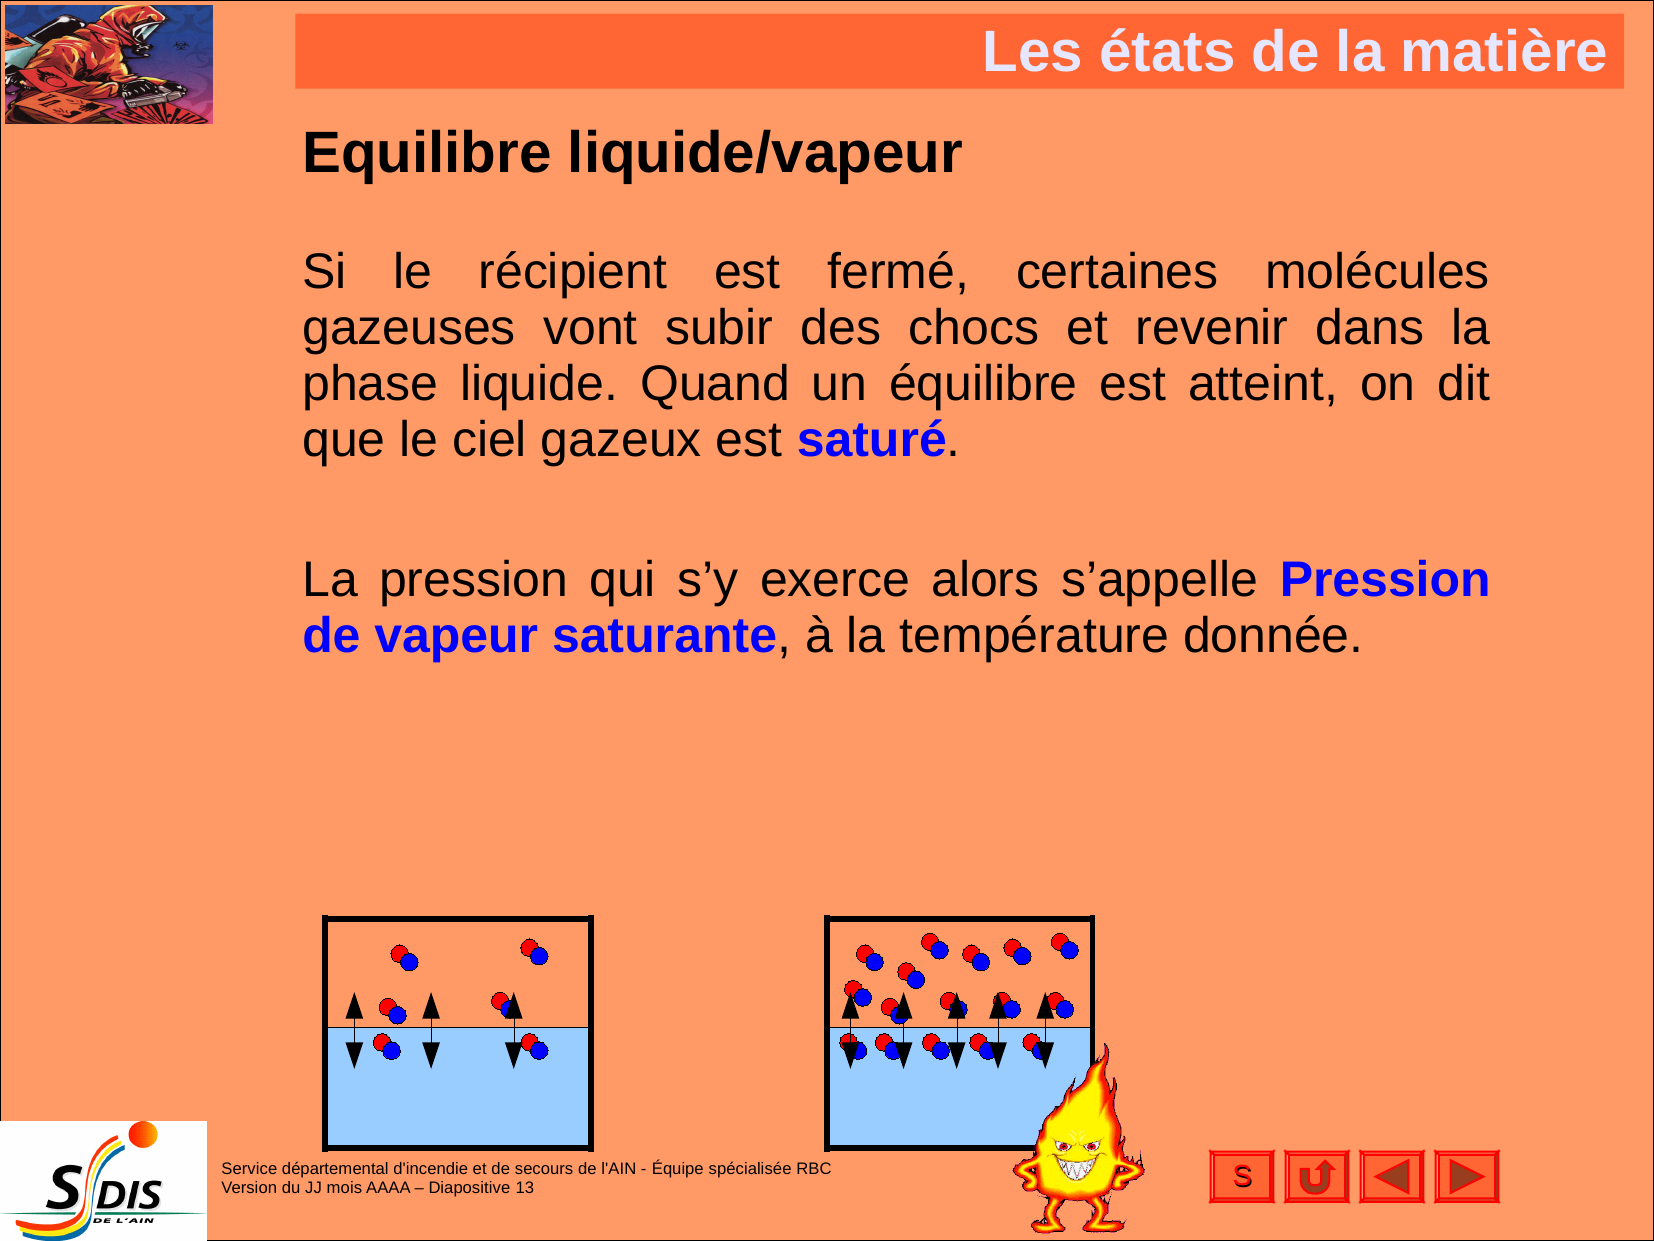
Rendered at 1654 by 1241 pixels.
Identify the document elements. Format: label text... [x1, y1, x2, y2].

text_box [1047, 992, 1074, 1019]
text_box [379, 998, 407, 1025]
text_box [897, 962, 925, 989]
text_box [830, 1027, 1045, 1145]
text_box [1003, 938, 1032, 965]
text_box [390, 944, 419, 971]
text_box [999, 992, 1021, 1019]
text_box [881, 998, 903, 1025]
list Si le récipient est fermé, certaines molécules gazeuses vont subir des chocs et revenir dans la phase liquide. Quand un équilibre est atteint, on dit que le ciel gazeux est saturé. La pression qui s’y exerce alors s’appelle Pression de vapeur saturante, à la température donnée. [230, 236, 1506, 731]
text_box [491, 992, 510, 1017]
text_box [856, 944, 884, 971]
text_box [844, 980, 872, 1007]
text_box [993, 994, 997, 1004]
text_box [328, 1027, 588, 1145]
text_box [960, 1000, 968, 1015]
text_box [940, 992, 955, 1011]
text_box [962, 944, 990, 971]
text_box Les états de la matière [295, 13, 1625, 89]
text_box Equilibre liquide/vapeur [287, 112, 979, 193]
picture [5, 5, 213, 124]
picture [0, 1121, 207, 1241]
text_box [921, 933, 949, 960]
text_box [1051, 933, 1079, 960]
text_box [1046, 1027, 1090, 1037]
picture [1010, 1037, 1152, 1241]
text_box [520, 938, 549, 965]
